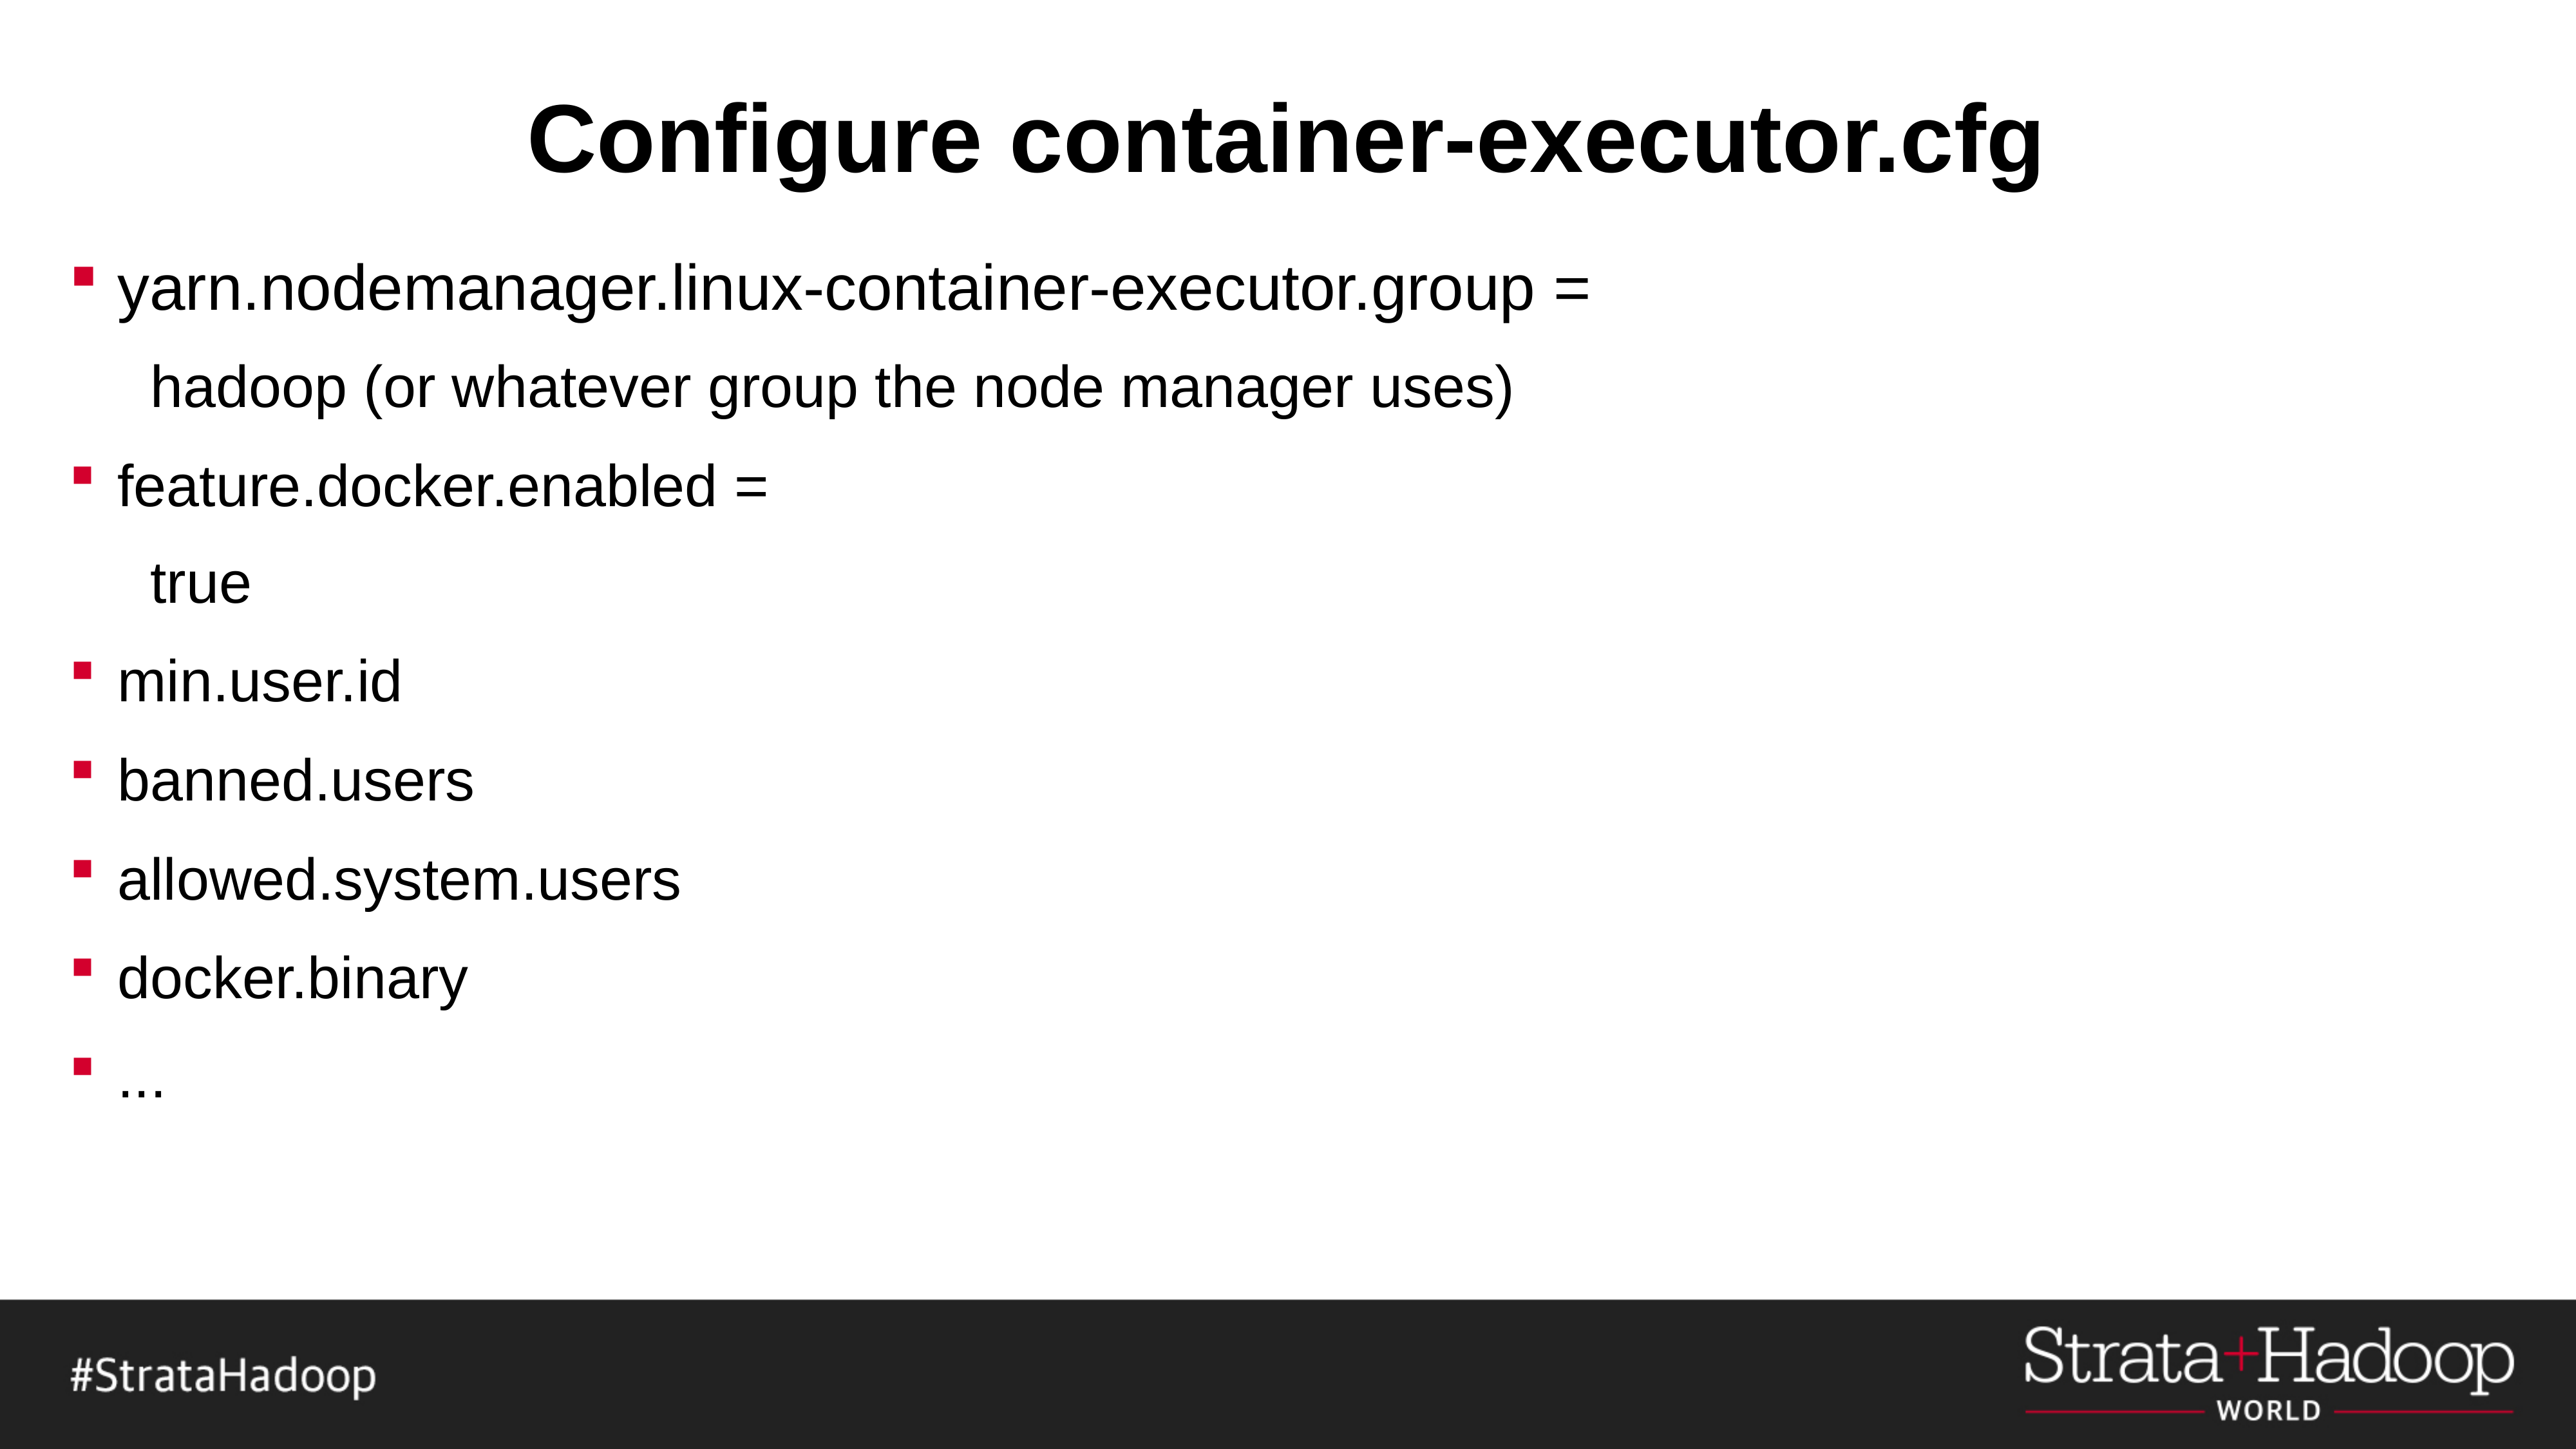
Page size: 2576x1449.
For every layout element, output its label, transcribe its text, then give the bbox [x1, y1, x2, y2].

list yarn.nodemanager.linux-container-executor.group = hadoop (or whatever group the node manager uses) feature.docker.enabled = true min.user.id banned.users allowed.system.users docker.binary ... [65, 242, 2510, 1449]
picture [0, 0, 2576, 1449]
title Configure container-executor.cfg [65, 25, 2510, 242]
